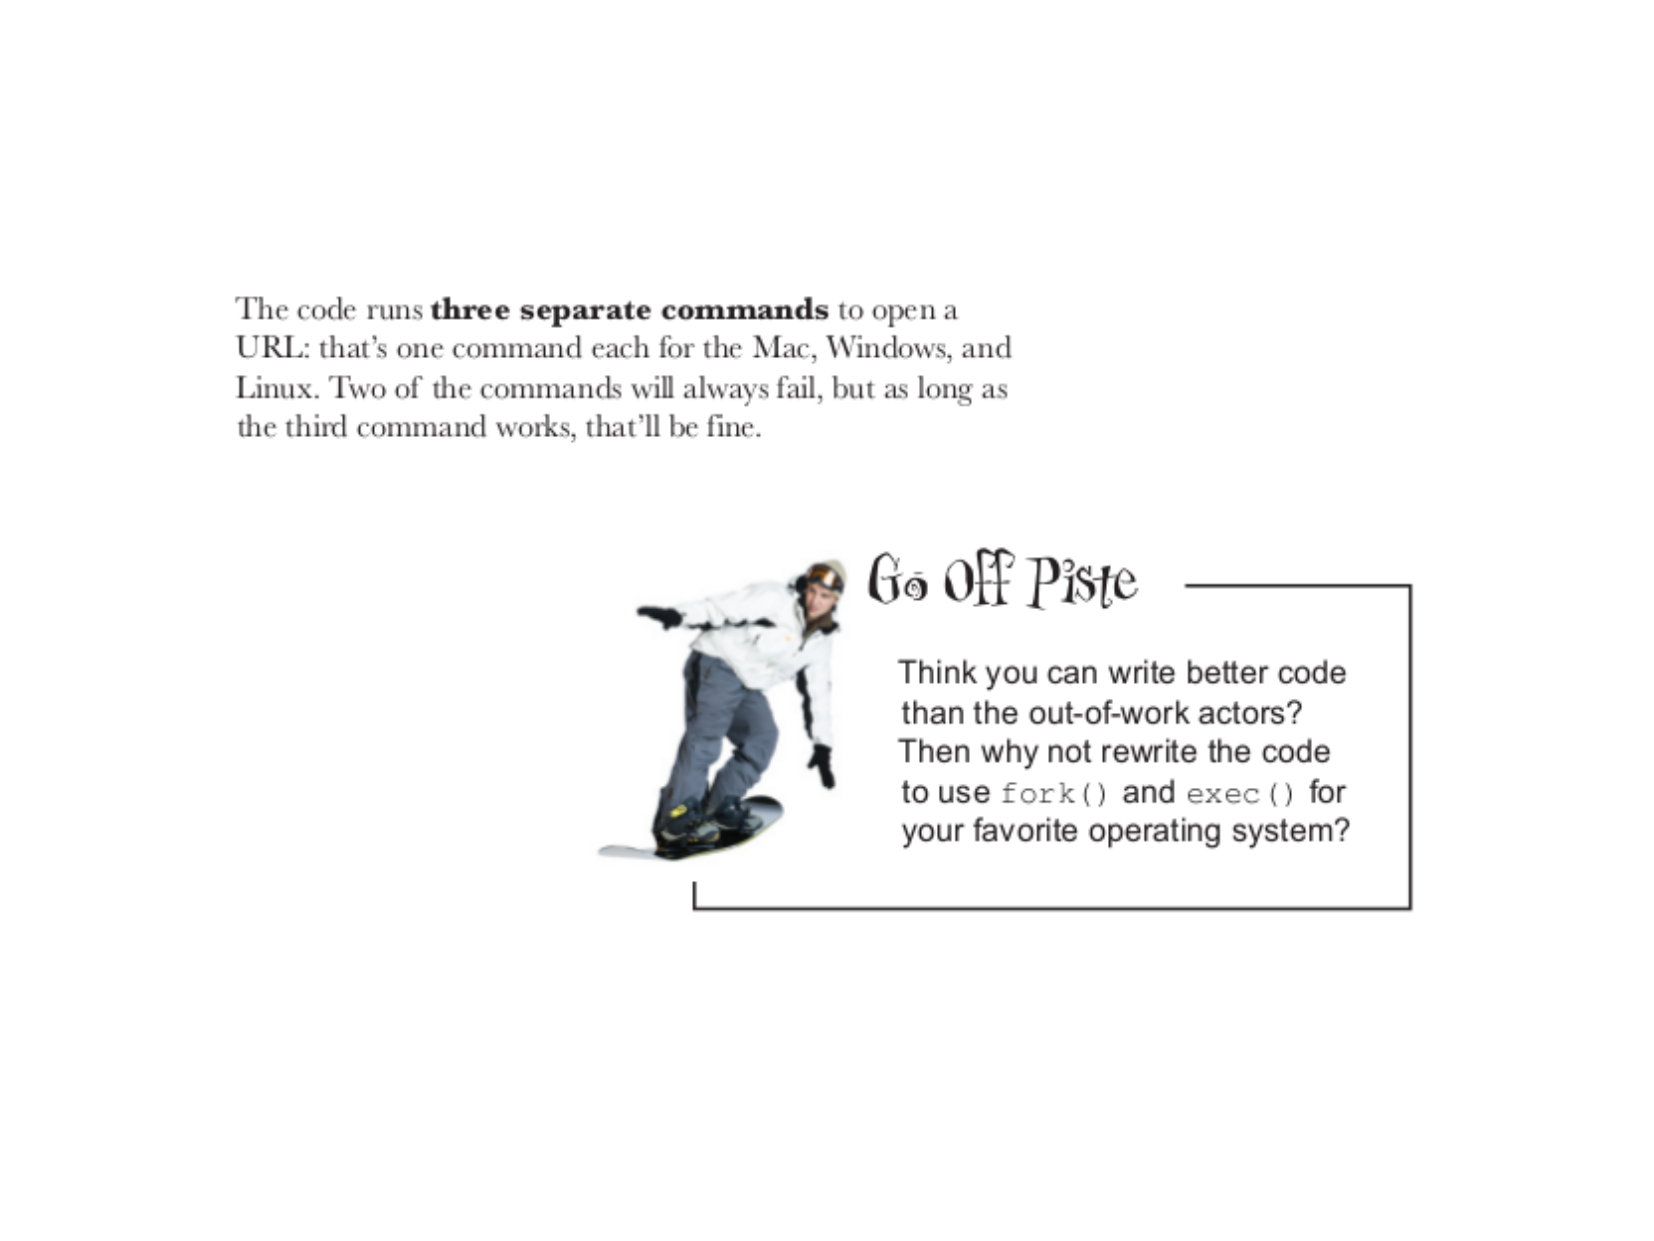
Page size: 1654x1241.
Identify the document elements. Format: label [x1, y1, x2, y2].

picture [188, 271, 1477, 957]
